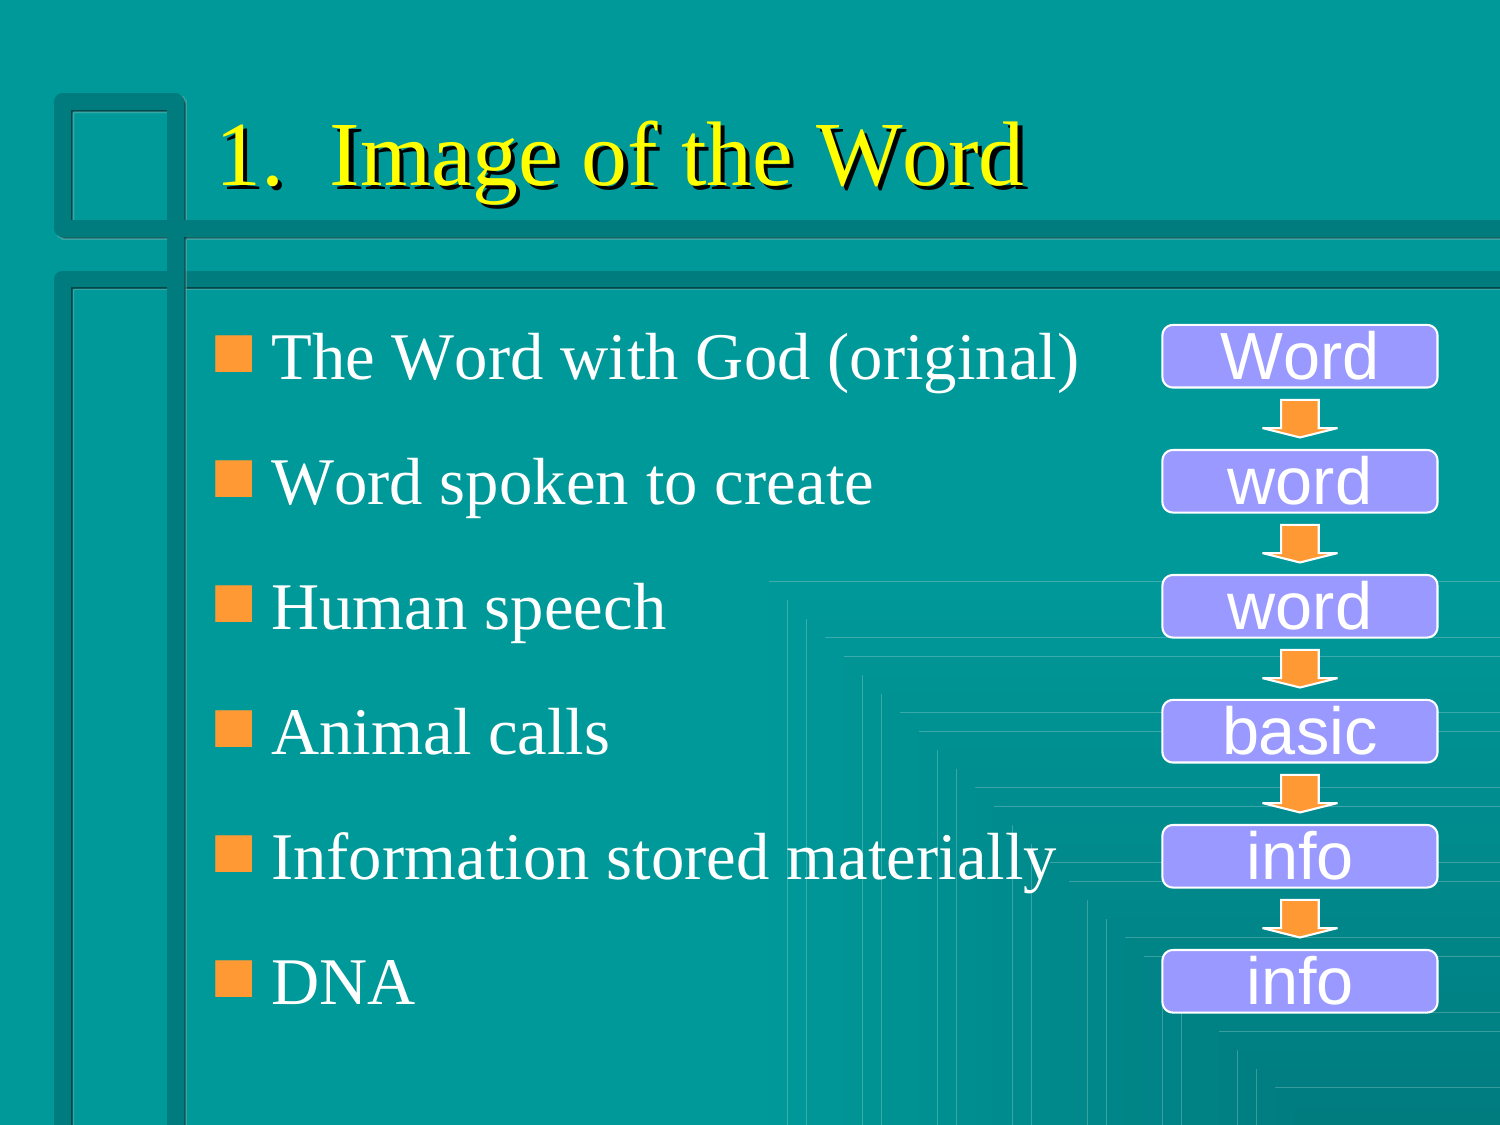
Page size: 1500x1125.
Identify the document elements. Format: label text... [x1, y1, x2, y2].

title 1. Image of the Word [200, 34, 1476, 213]
text_box The Word with God (original) [199, 312, 1125, 425]
text_box word [1162, 450, 1438, 513]
text_box word [1162, 575, 1438, 638]
text_box info [1162, 825, 1438, 888]
text_box Human speech [199, 562, 1125, 675]
text_box basic [1162, 699, 1438, 763]
text_box DNA [199, 937, 1125, 1050]
text_box [1262, 899, 1338, 938]
text_box Animal calls [199, 687, 1125, 800]
text_box Word spoken to create [199, 437, 1125, 550]
text_box Information stored materially [199, 812, 1125, 925]
text_box info [1162, 950, 1438, 1013]
text_box Word [1162, 324, 1438, 388]
text_box [1262, 524, 1338, 563]
text_box [1262, 649, 1338, 688]
text_box [1262, 774, 1338, 813]
text_box [1262, 399, 1338, 438]
